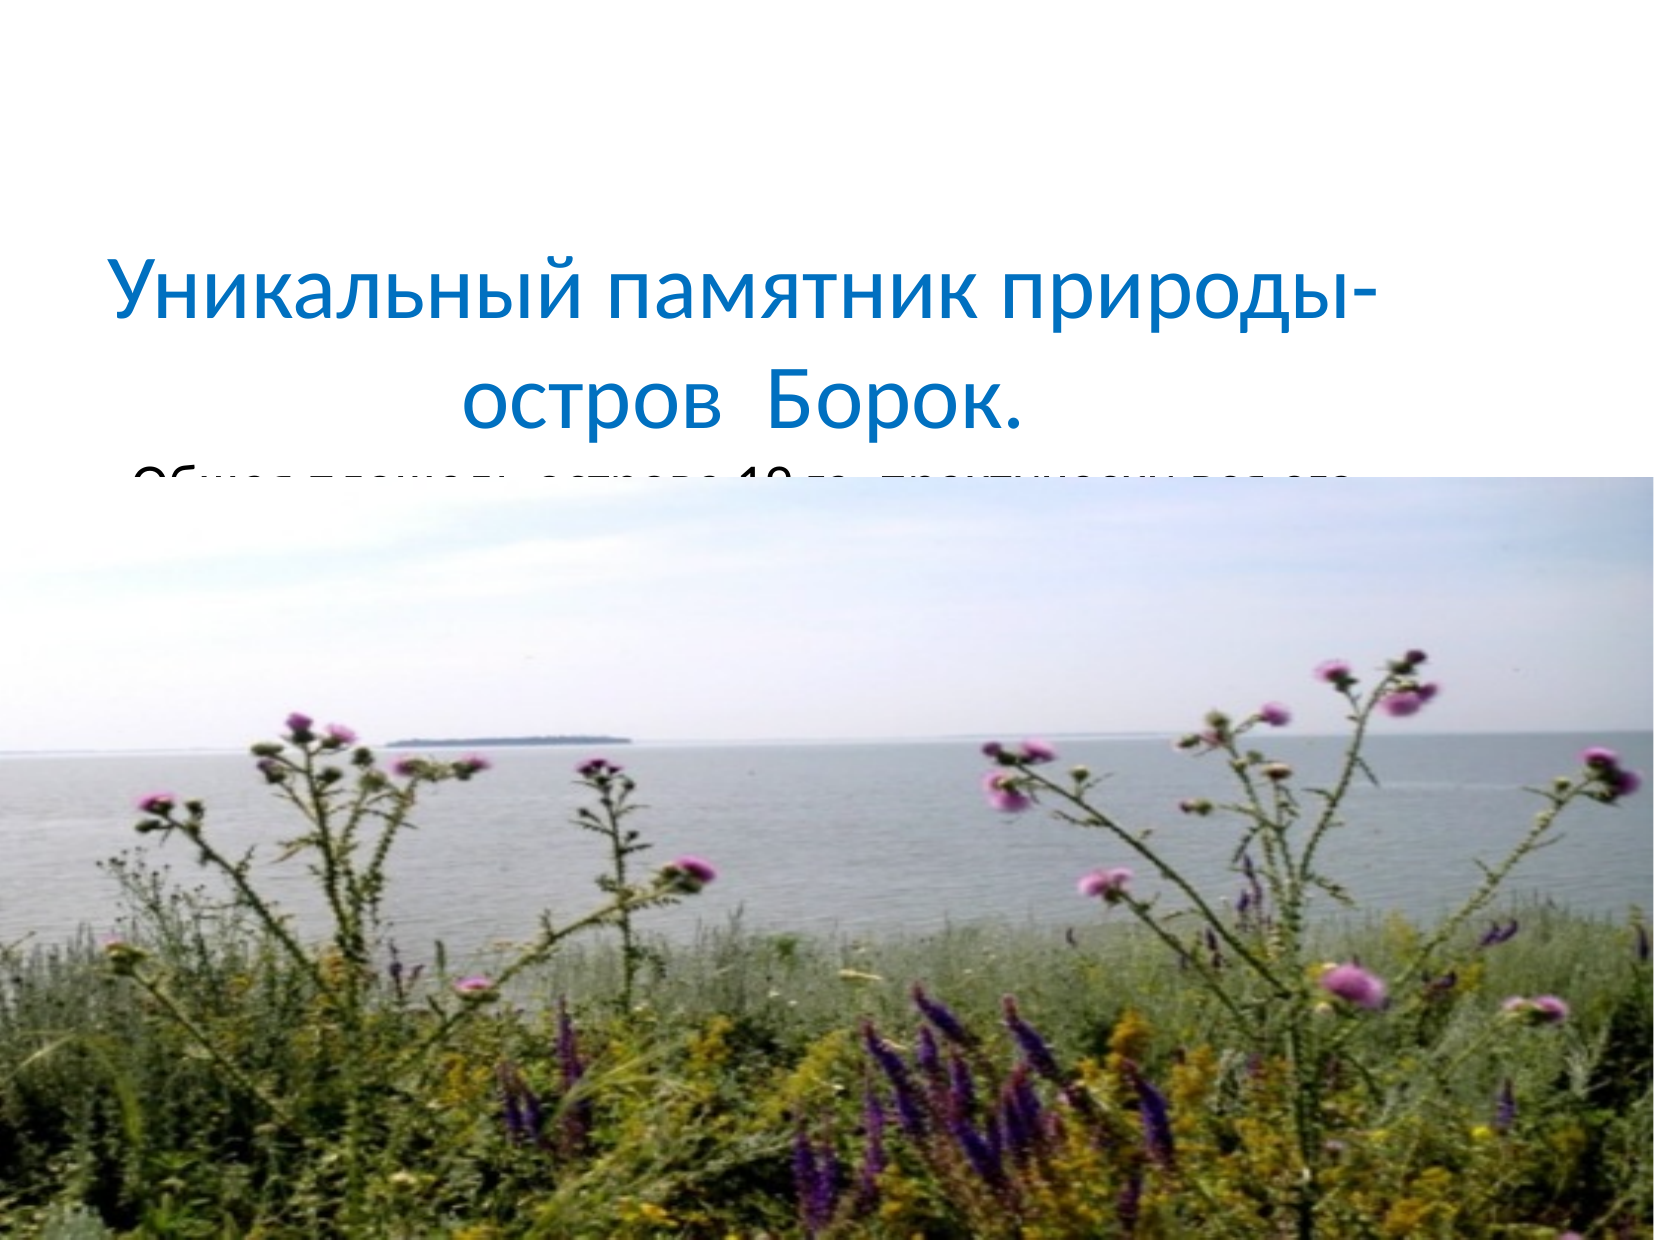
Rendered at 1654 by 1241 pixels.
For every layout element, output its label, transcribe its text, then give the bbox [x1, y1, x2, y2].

title Уникальный памятник природы- остров Борок. Общая площадь острова 19 га, практически вся его территория покрыта лесом. [0, 0, 1489, 336]
picture [0, 477, 1654, 1241]
